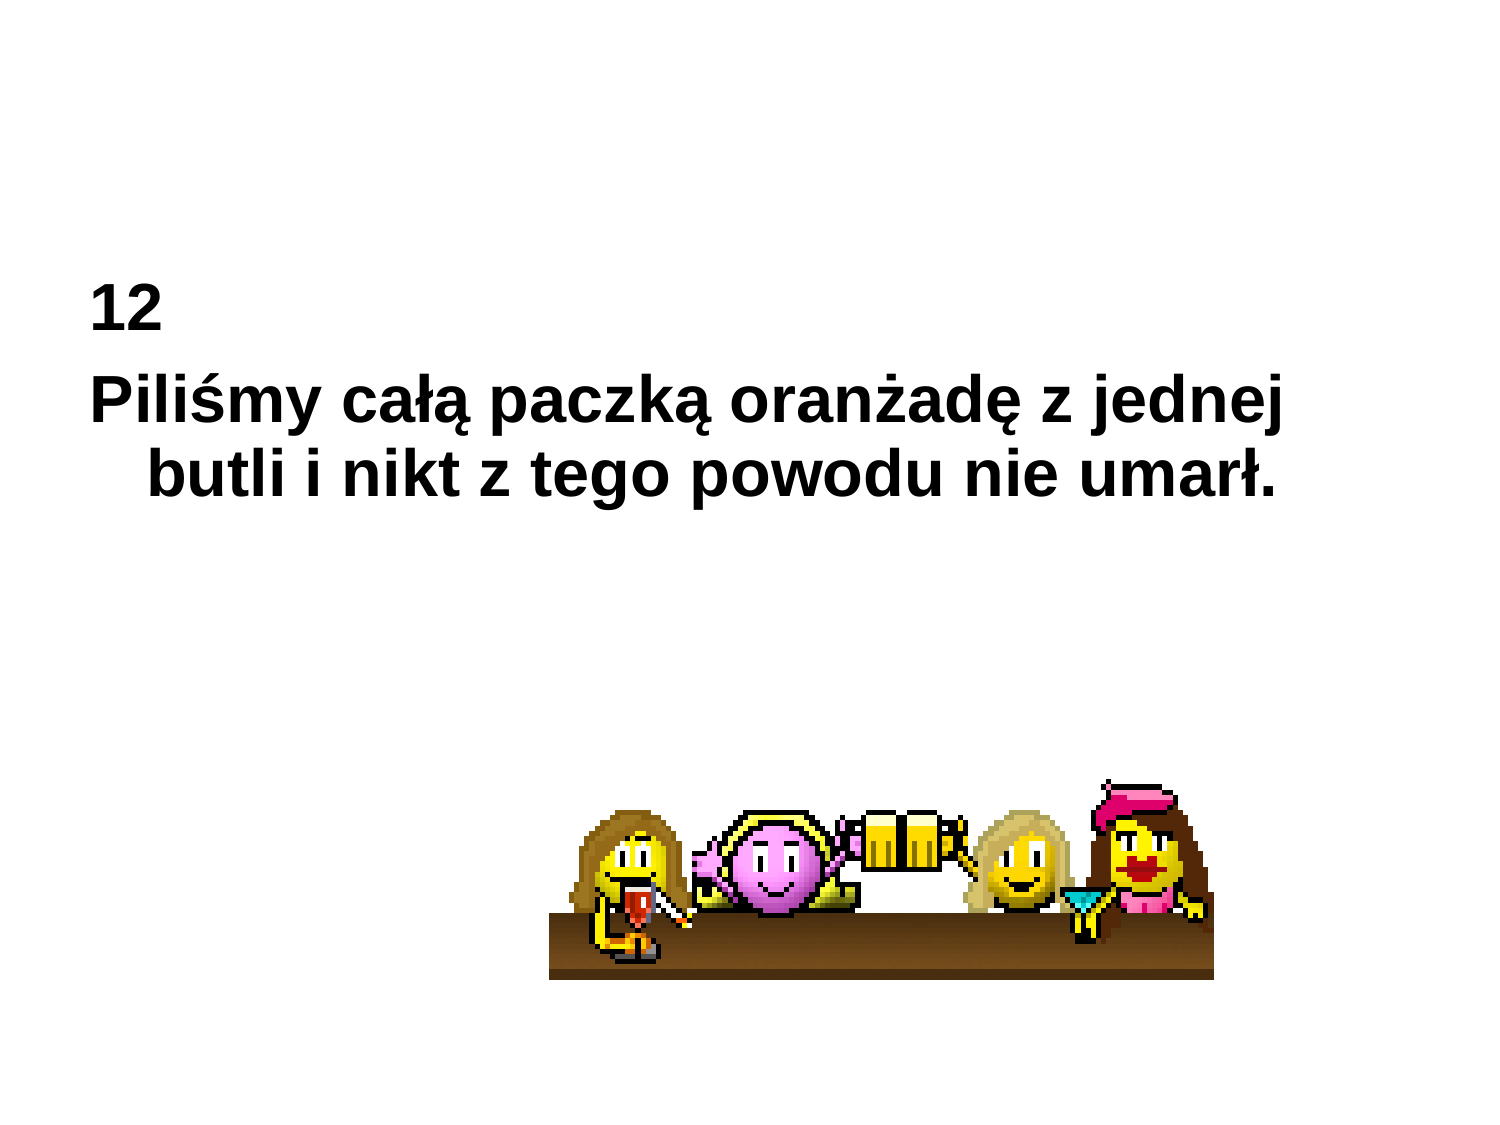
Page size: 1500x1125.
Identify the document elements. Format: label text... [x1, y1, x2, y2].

picture [549, 749, 1214, 980]
list 12 Piliśmy całą paczką oranżadę z jednej butli i nikt z tego powodu nie umarł. [75, 262, 1426, 1006]
